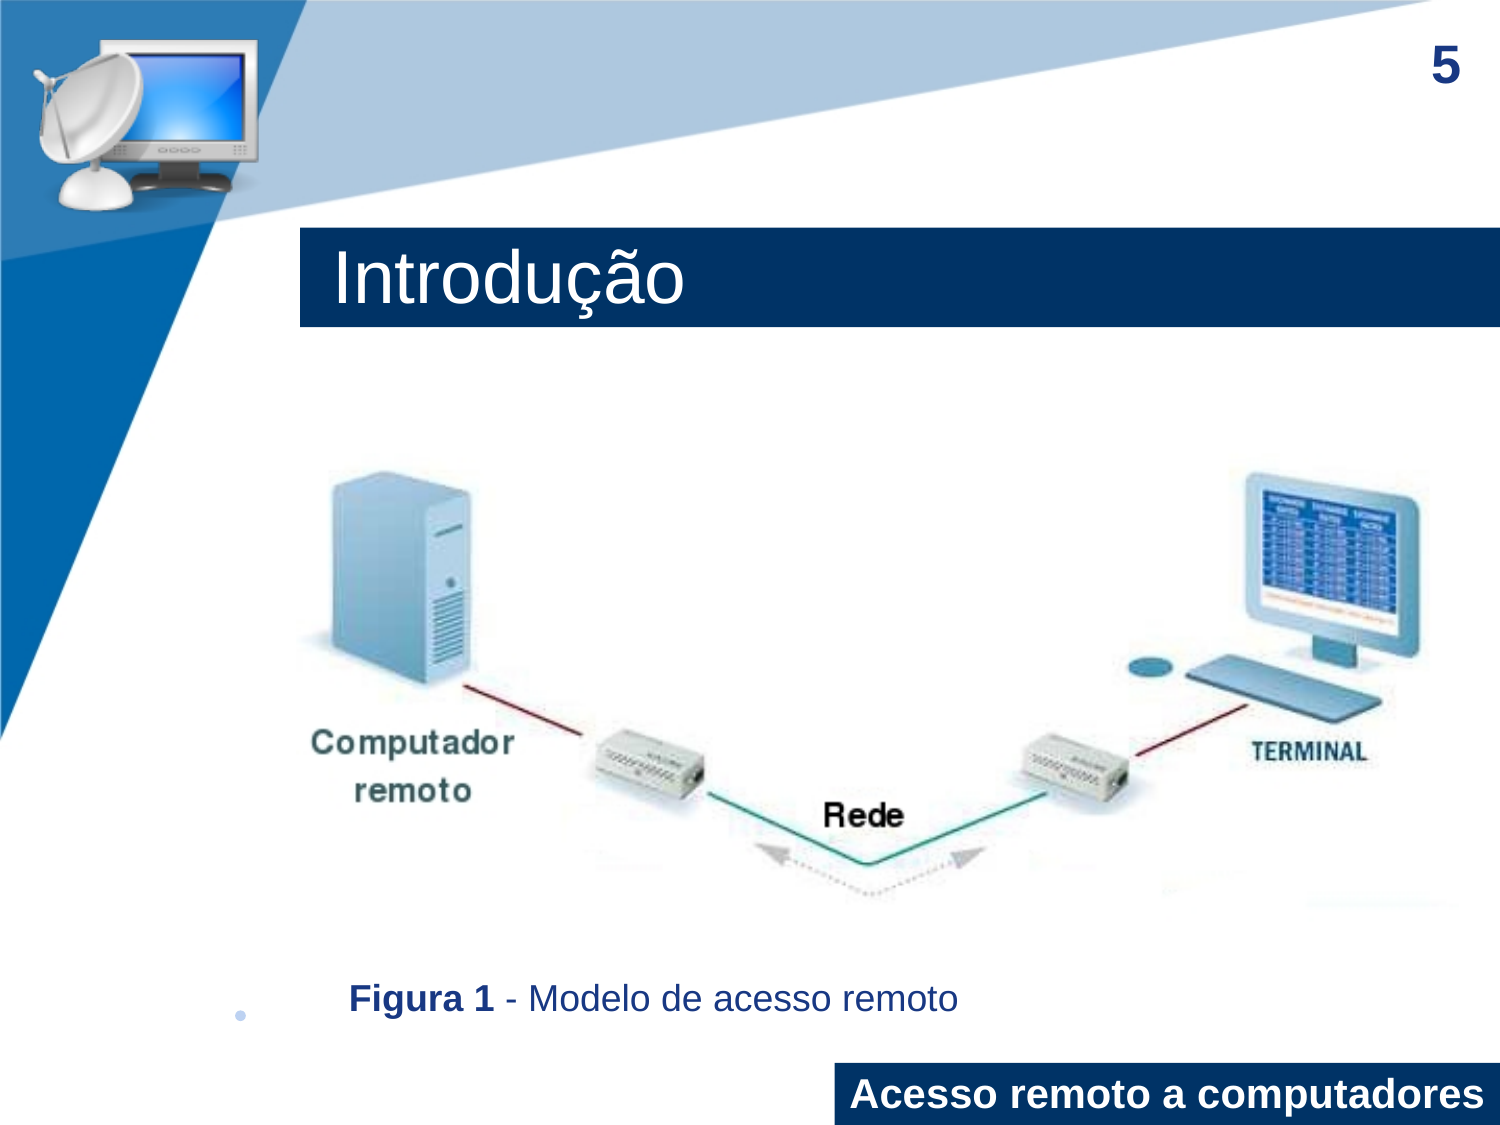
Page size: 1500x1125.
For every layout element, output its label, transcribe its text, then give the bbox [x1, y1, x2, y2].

picture [0, 0, 1500, 842]
title Introdução [300, 227, 1500, 328]
text_box Figura 1 - Modelo de acesso remoto [334, 970, 974, 1027]
picture [296, 354, 1459, 1053]
